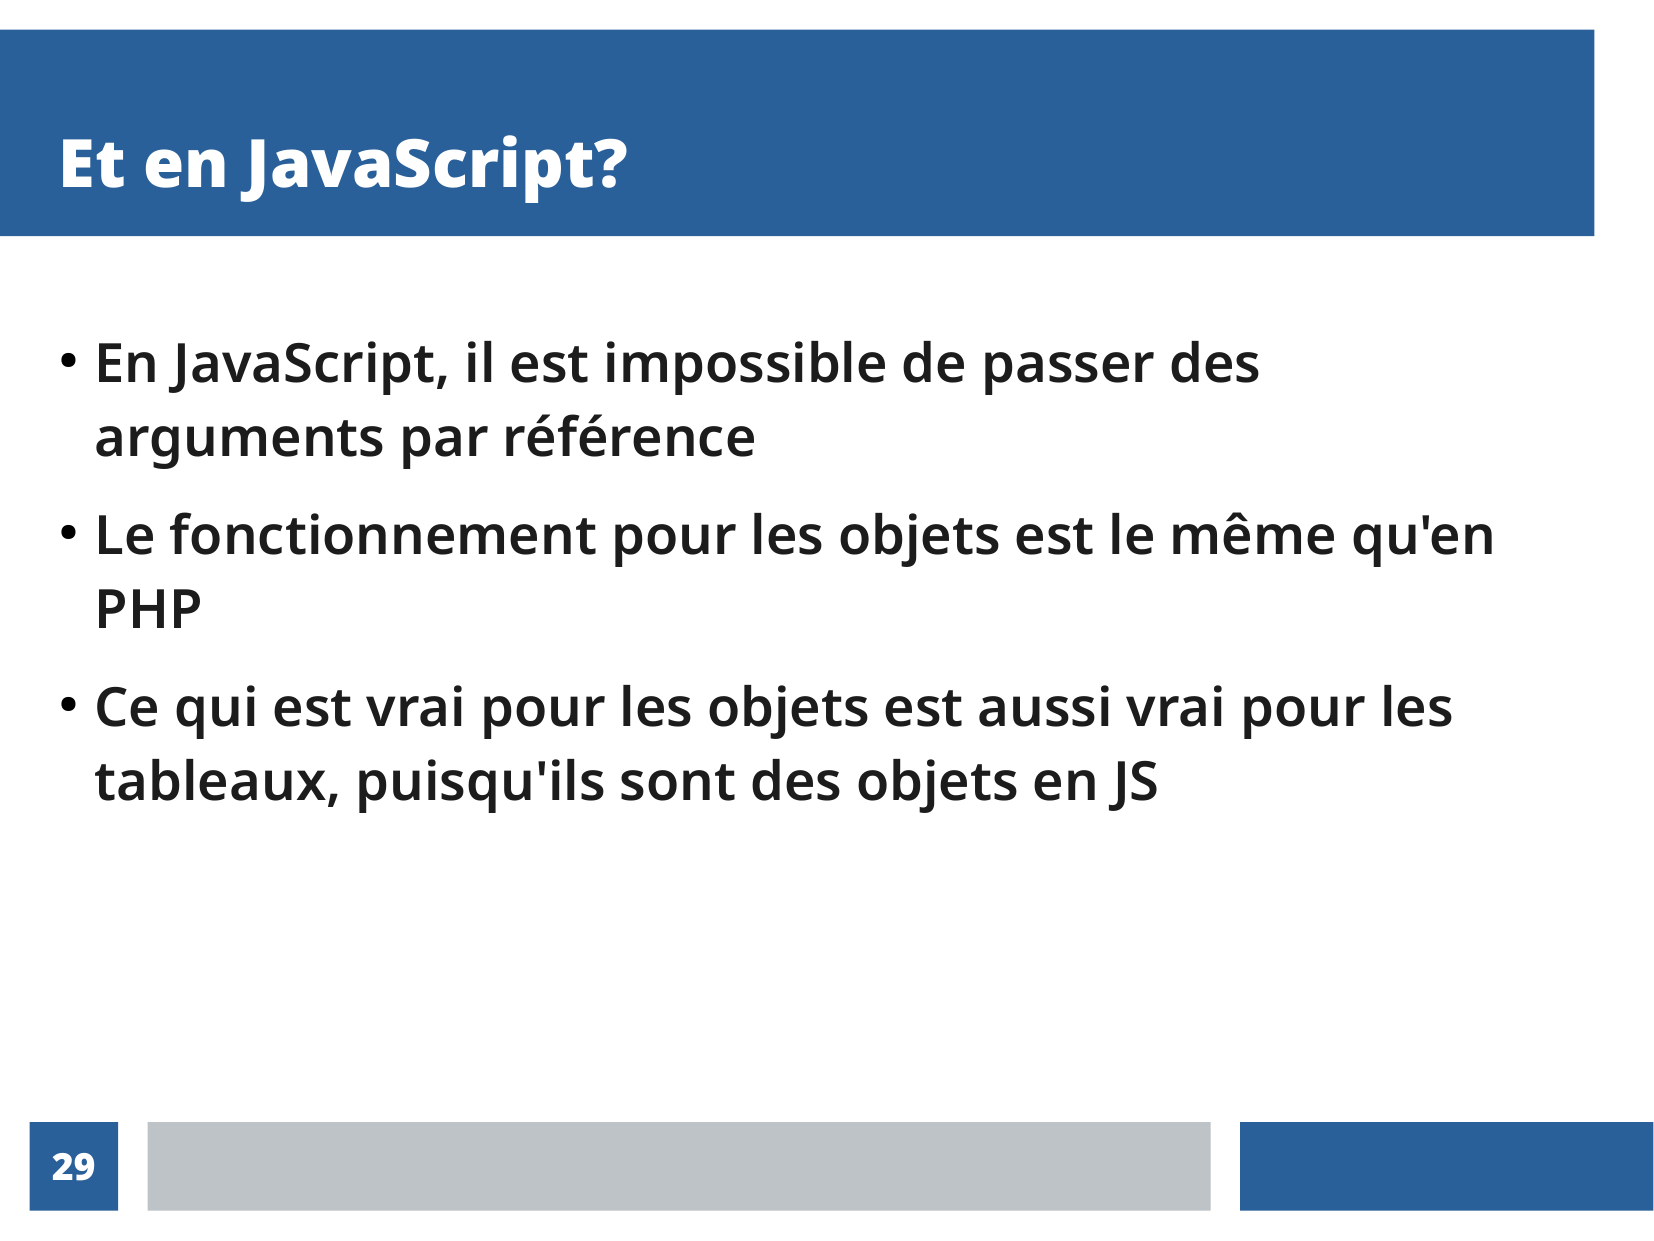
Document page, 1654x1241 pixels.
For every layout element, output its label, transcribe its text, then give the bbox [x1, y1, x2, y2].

list En JavaScript, il est impossible de passer des arguments par référence Le fonctionnement pour les objets est le même qu'en PHP Ce qui est vrai pour les objets est aussi vrai pour les tableaux, puisqu'ils sont des objets en JS [59, 324, 1565, 1093]
title Et en JavaScript? [59, 59, 1595, 207]
